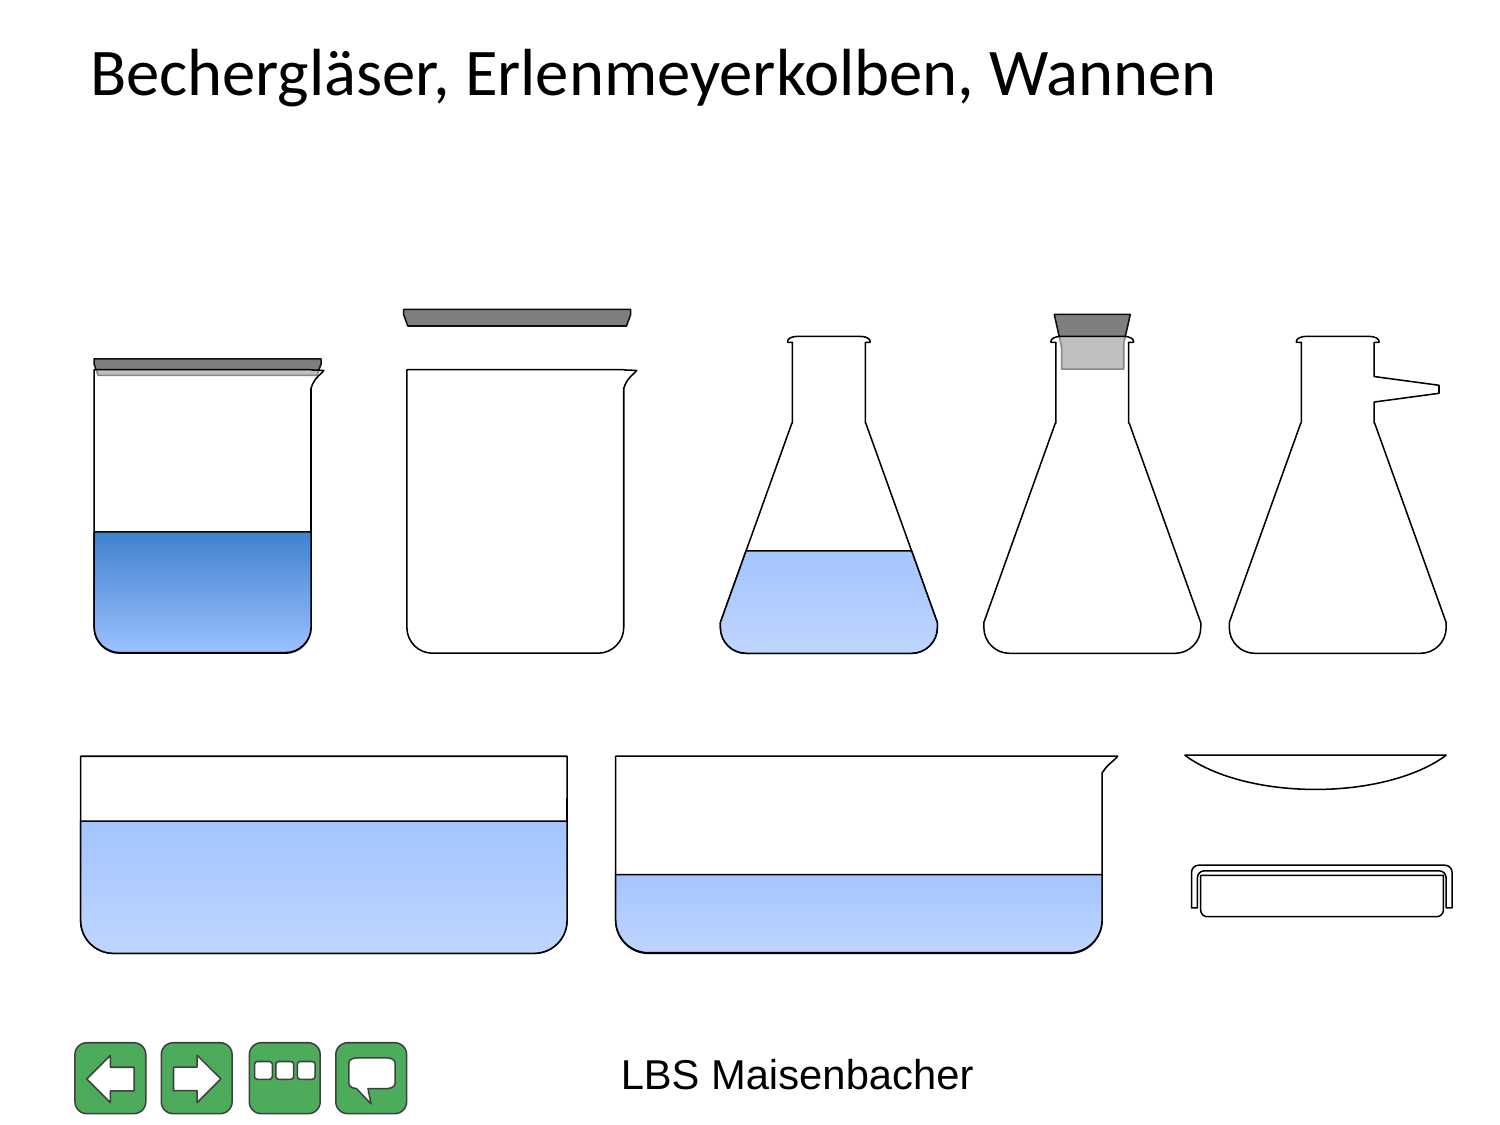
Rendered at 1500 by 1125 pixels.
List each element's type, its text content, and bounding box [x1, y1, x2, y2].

text_box [983, 314, 1201, 654]
text_box [1191, 865, 1453, 917]
text_box [1229, 336, 1447, 654]
text_box [80, 756, 568, 954]
text_box [615, 756, 1118, 954]
text_box [720, 336, 938, 654]
text_box [406, 369, 637, 654]
text_box [1184, 755, 1447, 790]
title Bechergläser, Erlenmeyerkolben, Wannen [75, 20, 1426, 110]
text_box [403, 309, 631, 326]
text_box [94, 358, 324, 654]
